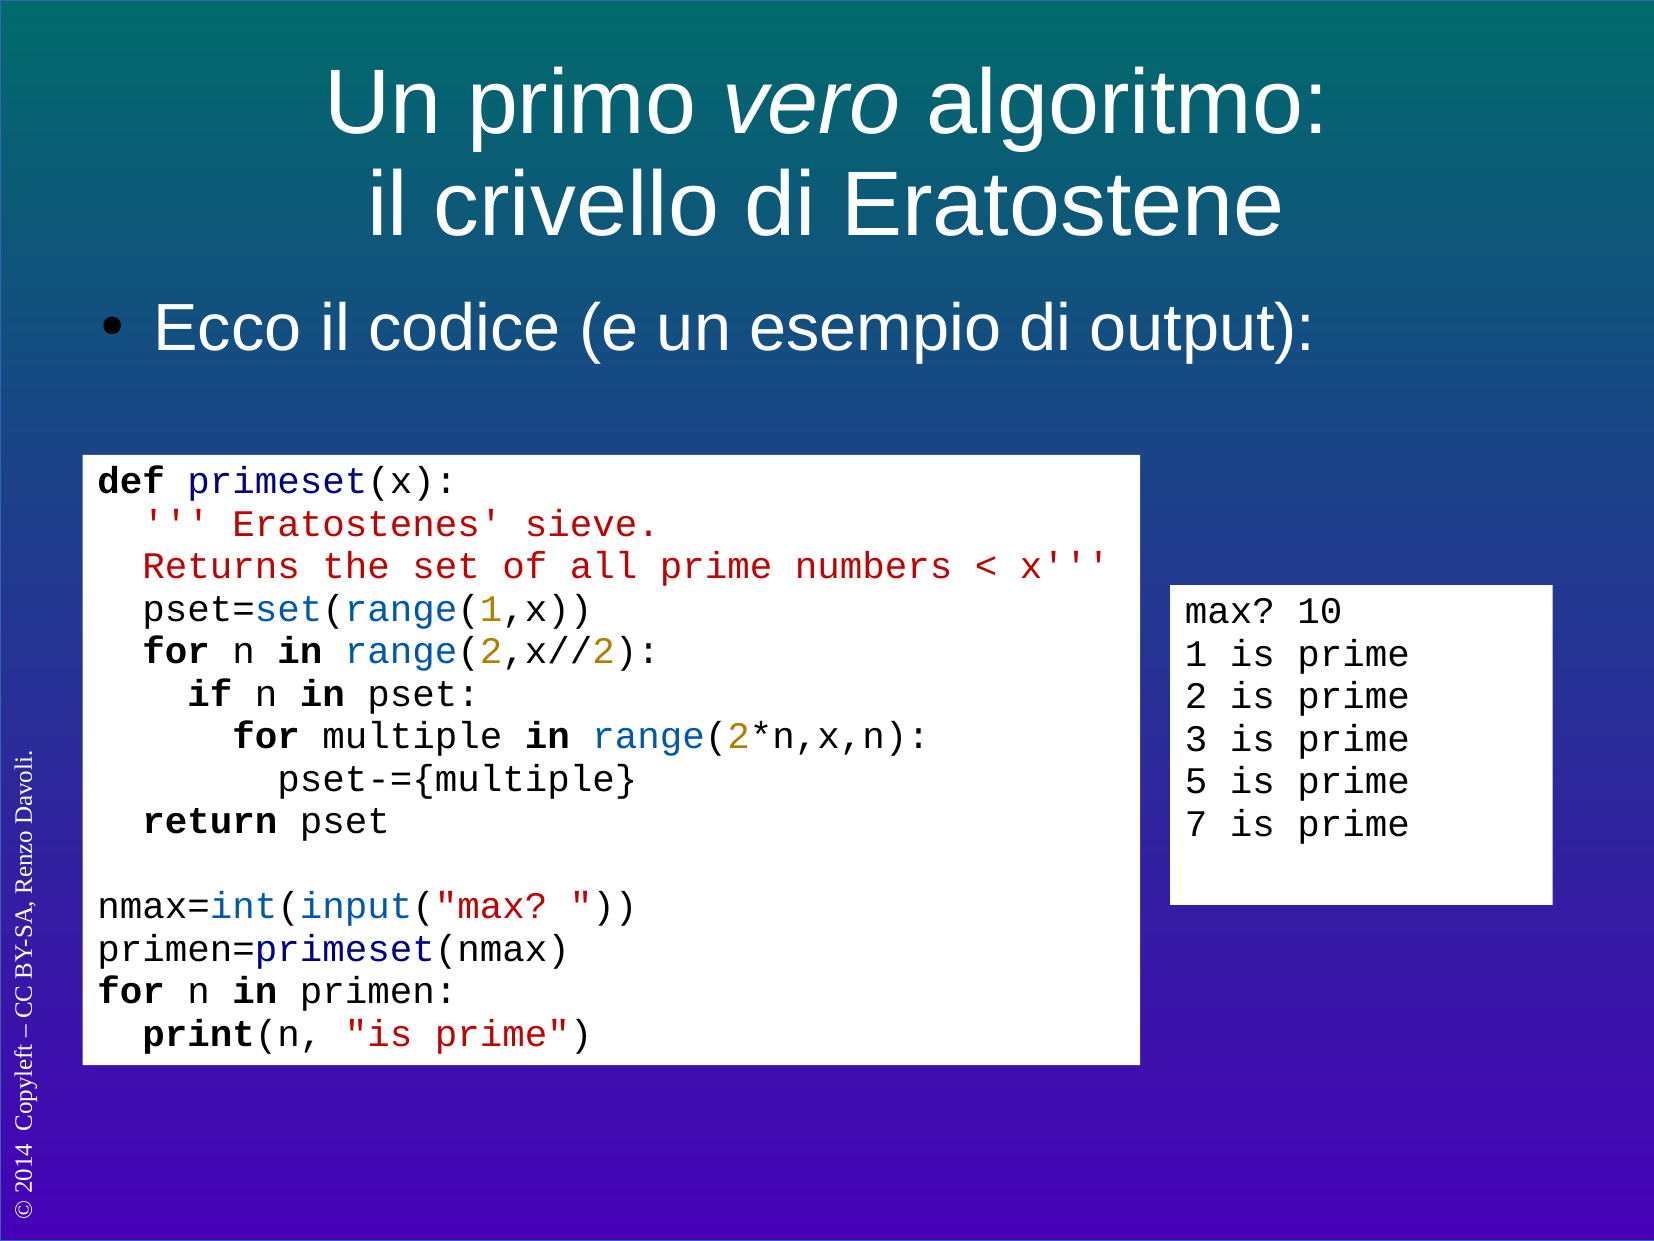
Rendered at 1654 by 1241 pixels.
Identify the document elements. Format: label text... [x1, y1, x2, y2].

title Un primo vero algoritmo: il crivello di Eratostene [82, 49, 1571, 257]
list Ecco il codice (e un esempio di output): [82, 290, 1571, 1010]
text_box max? 10 1 is prime 2 is prime 3 is prime 5 is prime 7 is prime [1170, 585, 1553, 905]
text_box def primeset(x): ''' Eratostenes' sieve. Returns the set of all prime numbers < x''' pset=set(range(1,x)) for n in range(2,x//2): if n in pset: for multiple in range(2*n,x,n): pset-={multiple} return pset nmax=int(input("max? ")) primen=primeset(nmax) for n in primen: print(n, "is prime") [82, 454, 1141, 1066]
